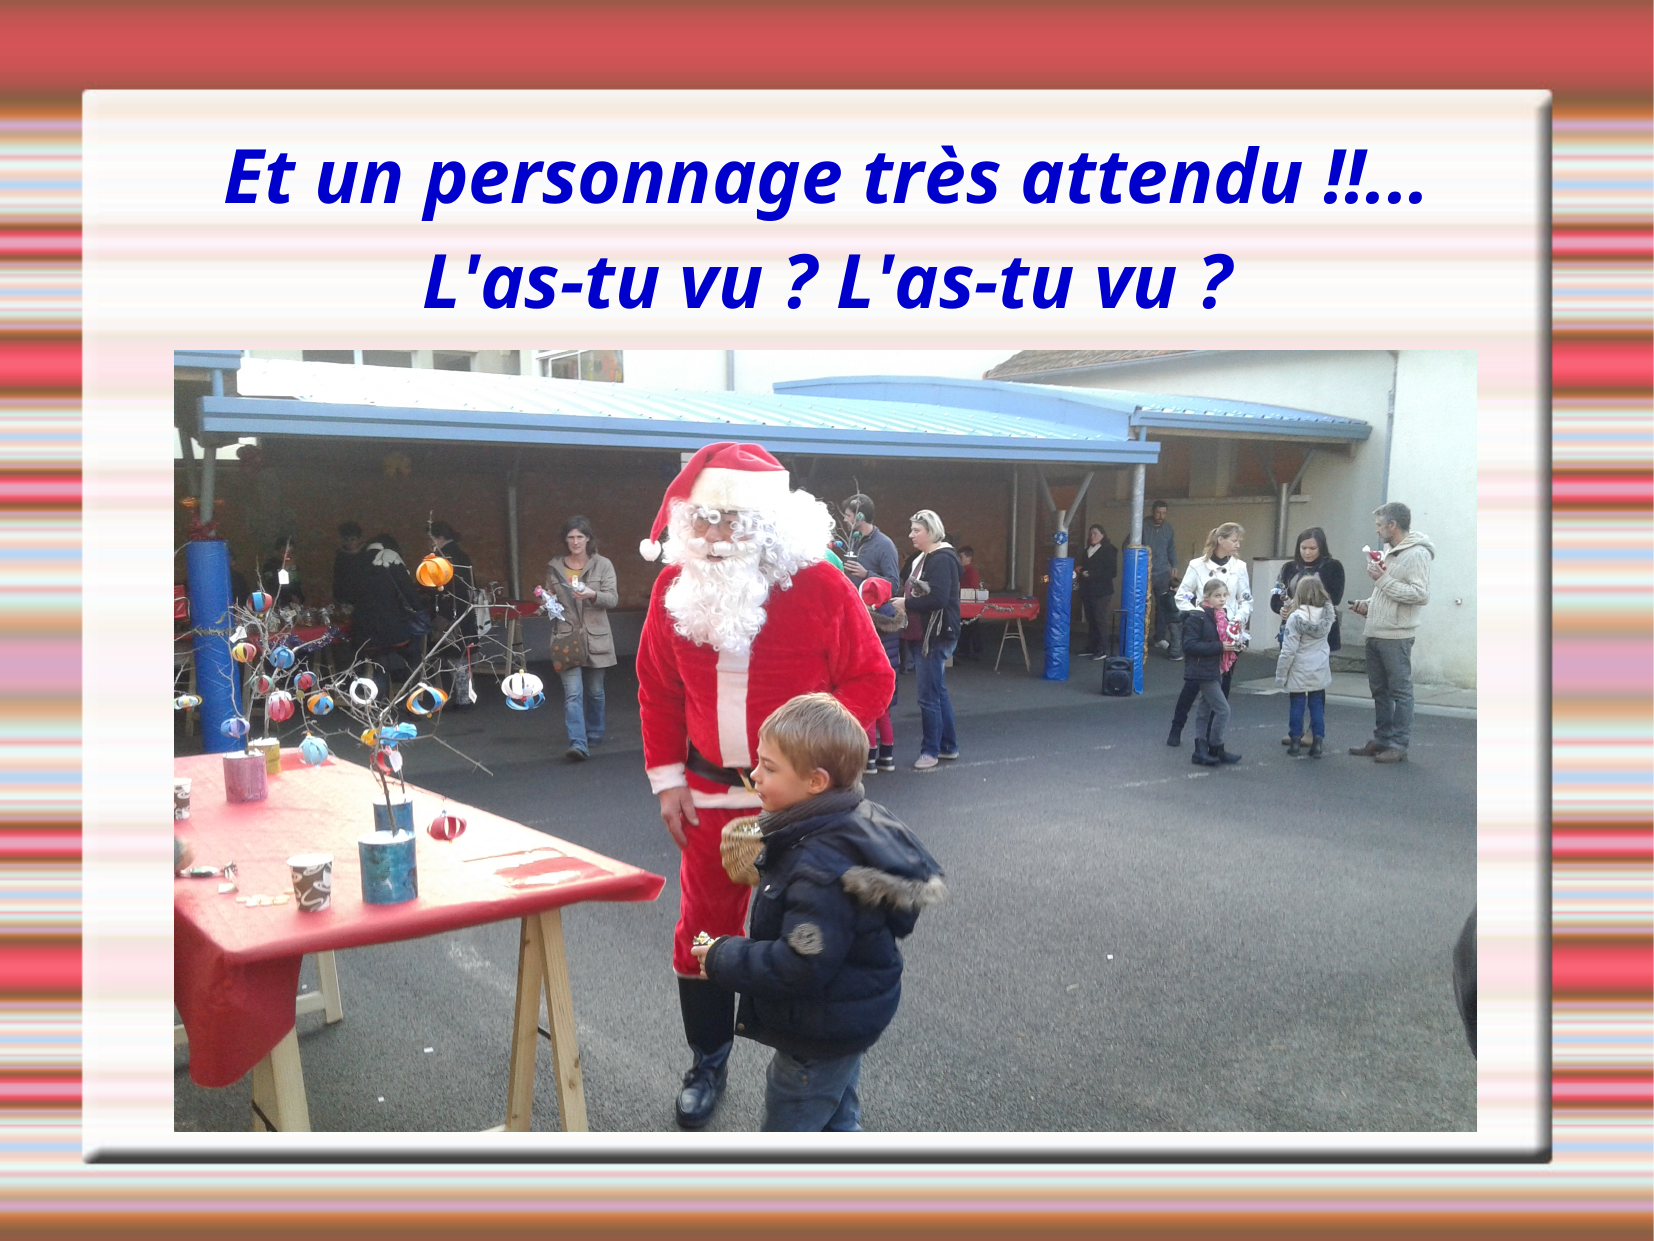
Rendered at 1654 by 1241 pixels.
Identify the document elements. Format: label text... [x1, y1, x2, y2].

title Et un personnage très attendu !!... L'as-tu vu ? L'as-tu vu ? [121, 113, 1534, 323]
picture [0, 0, 1654, 1241]
